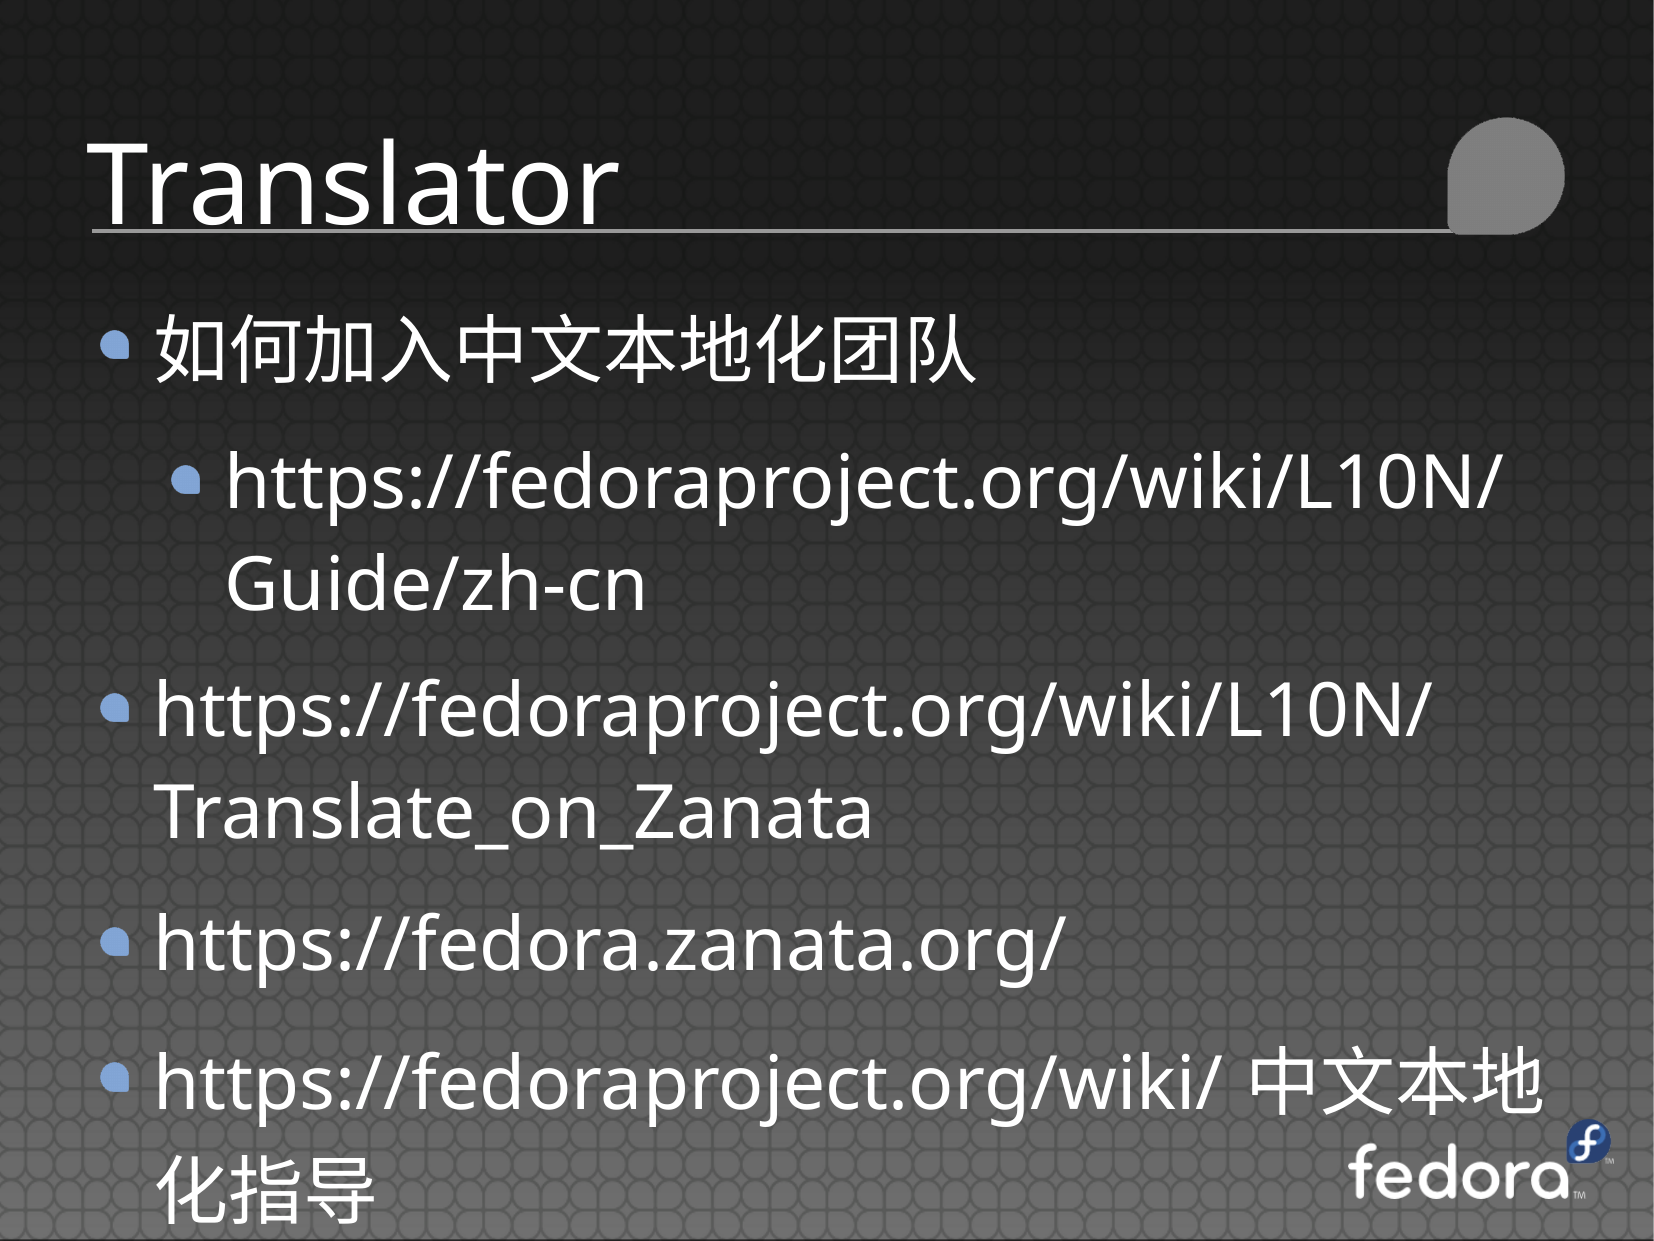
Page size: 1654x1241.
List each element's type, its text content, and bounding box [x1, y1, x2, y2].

picture [0, 0, 1654, 1241]
title Translator [86, 112, 1576, 249]
list 如何加入中文本地化团队 https://fedoraproject.org/wiki/L10N/Guide/zh-cn https://fedoraproject.org/wiki/L10N/Translate_on_Zanata https://fedora.zanata.org/ https://fedoraproject.org/wiki/中文本地化指导 [82, 290, 1571, 1241]
